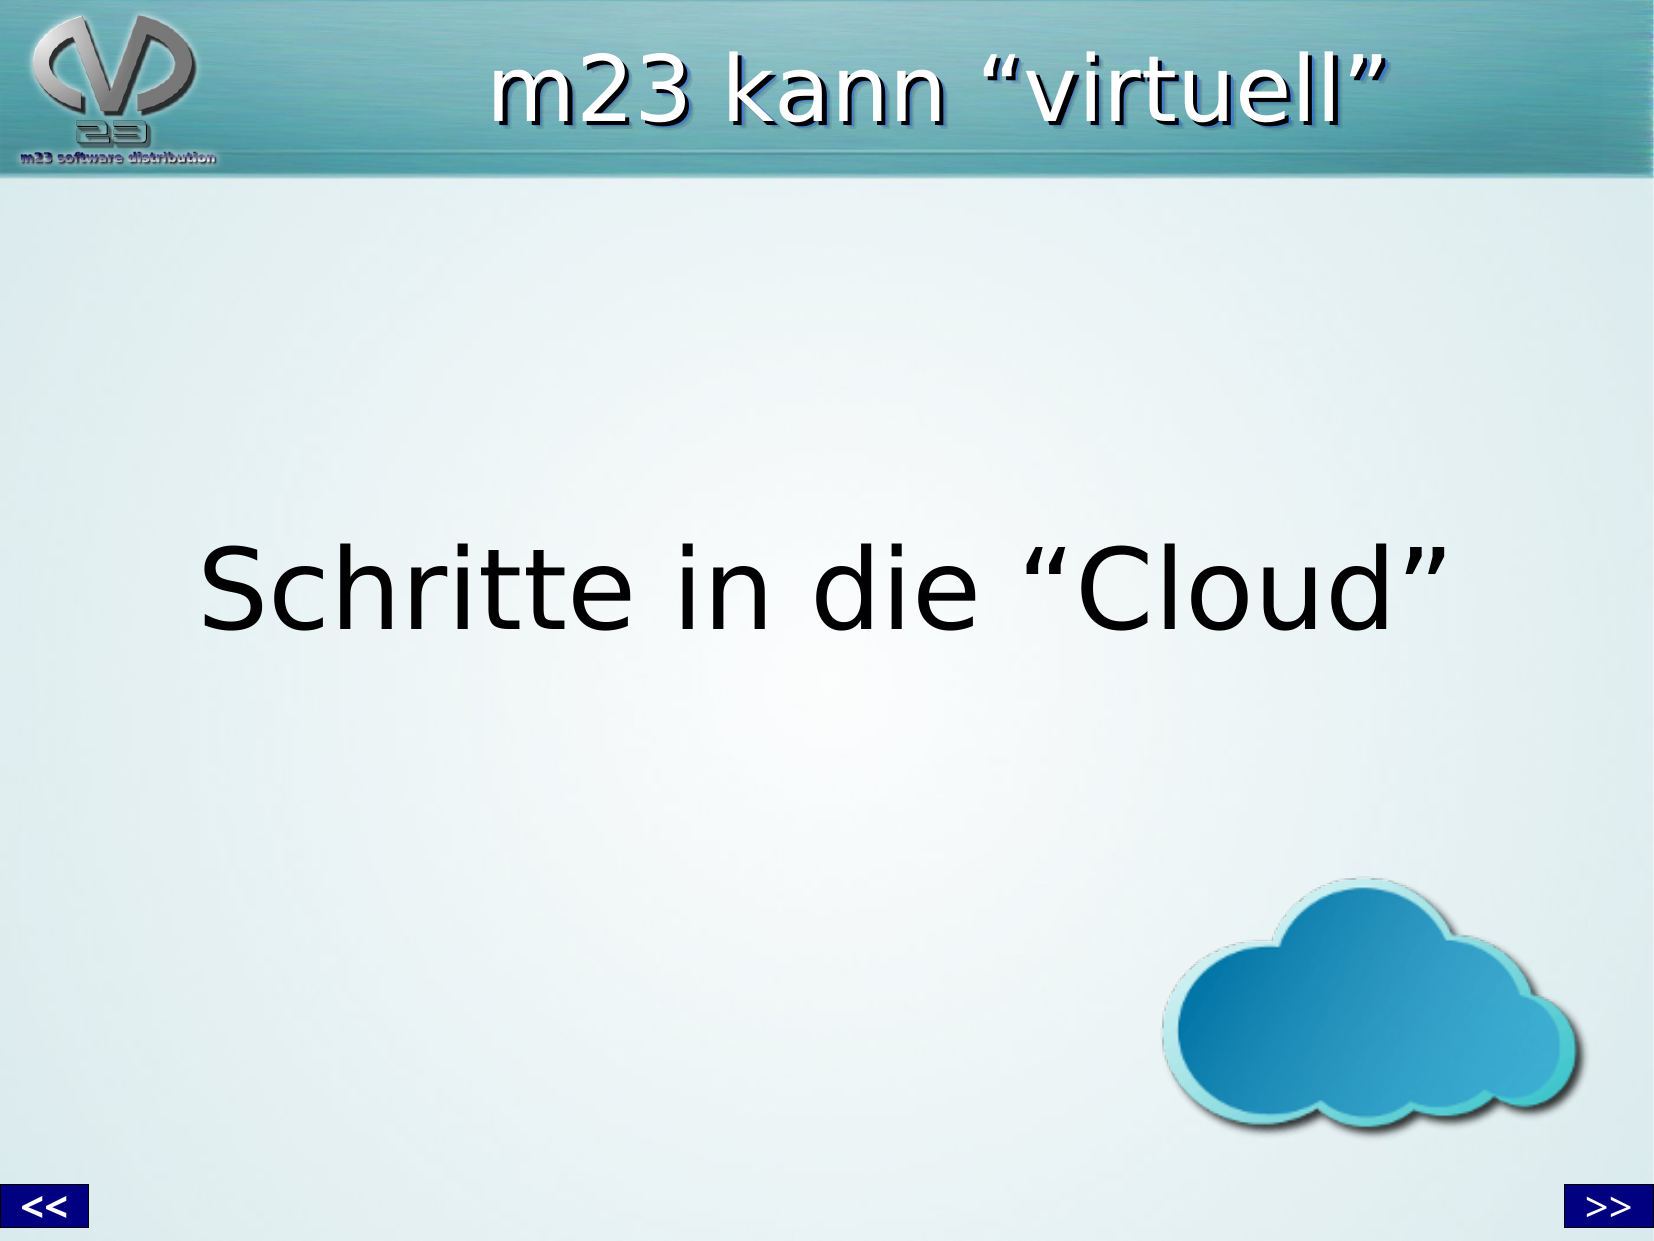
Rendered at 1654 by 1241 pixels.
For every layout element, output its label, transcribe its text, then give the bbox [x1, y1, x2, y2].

title m23 kann “virtuell” [224, 2, 1654, 178]
list Schritte in die “Cloud” [112, 524, 1542, 656]
picture [0, 0, 1654, 1241]
